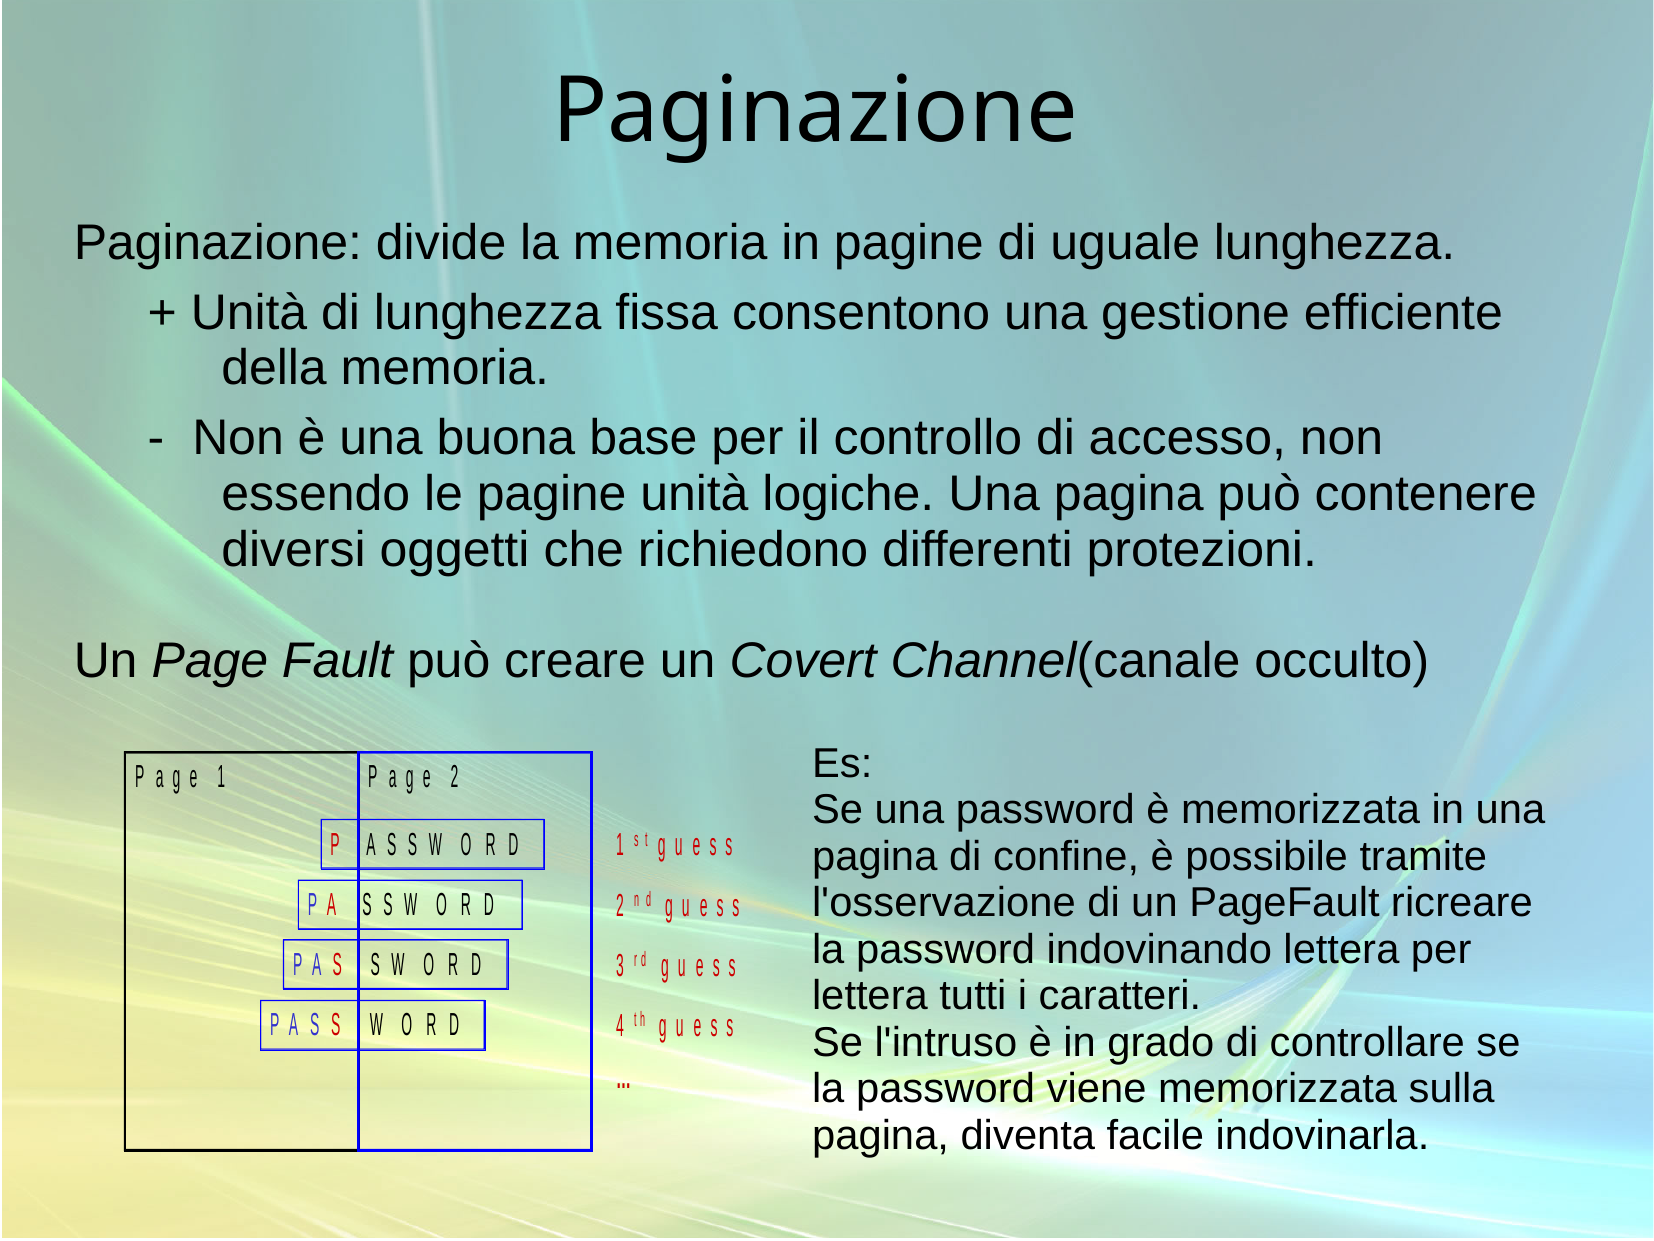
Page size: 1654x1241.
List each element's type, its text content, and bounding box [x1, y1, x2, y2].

text_box Paginazione: divide la memoria in pagine di uguale lunghezza. + Unità di lunghezza fissa consentono una gestione efficiente della memoria. - Non è una buona base per il controllo di accesso, non essendo le pagine unità logiche. Una pagina può contenere diversi oggetti che richiedono differenti protezioni. Un Page Fault può creare un Covert Channel(canale occulto) [59, 206, 1595, 697]
title Paginazione [82, 2, 1572, 206]
picture [2, 0, 1654, 1238]
text_box Es: Se una password è memorizzata in una pagina di confine, è possibile tramite l'osservazione di un PageFault ricreare la password indovinando lettera per lettera tutti i caratteri. Se l'intruso è in grado di controllare se la password viene memorizzata sulla pagina, diventa facile indovinarla. [797, 732, 1565, 1169]
